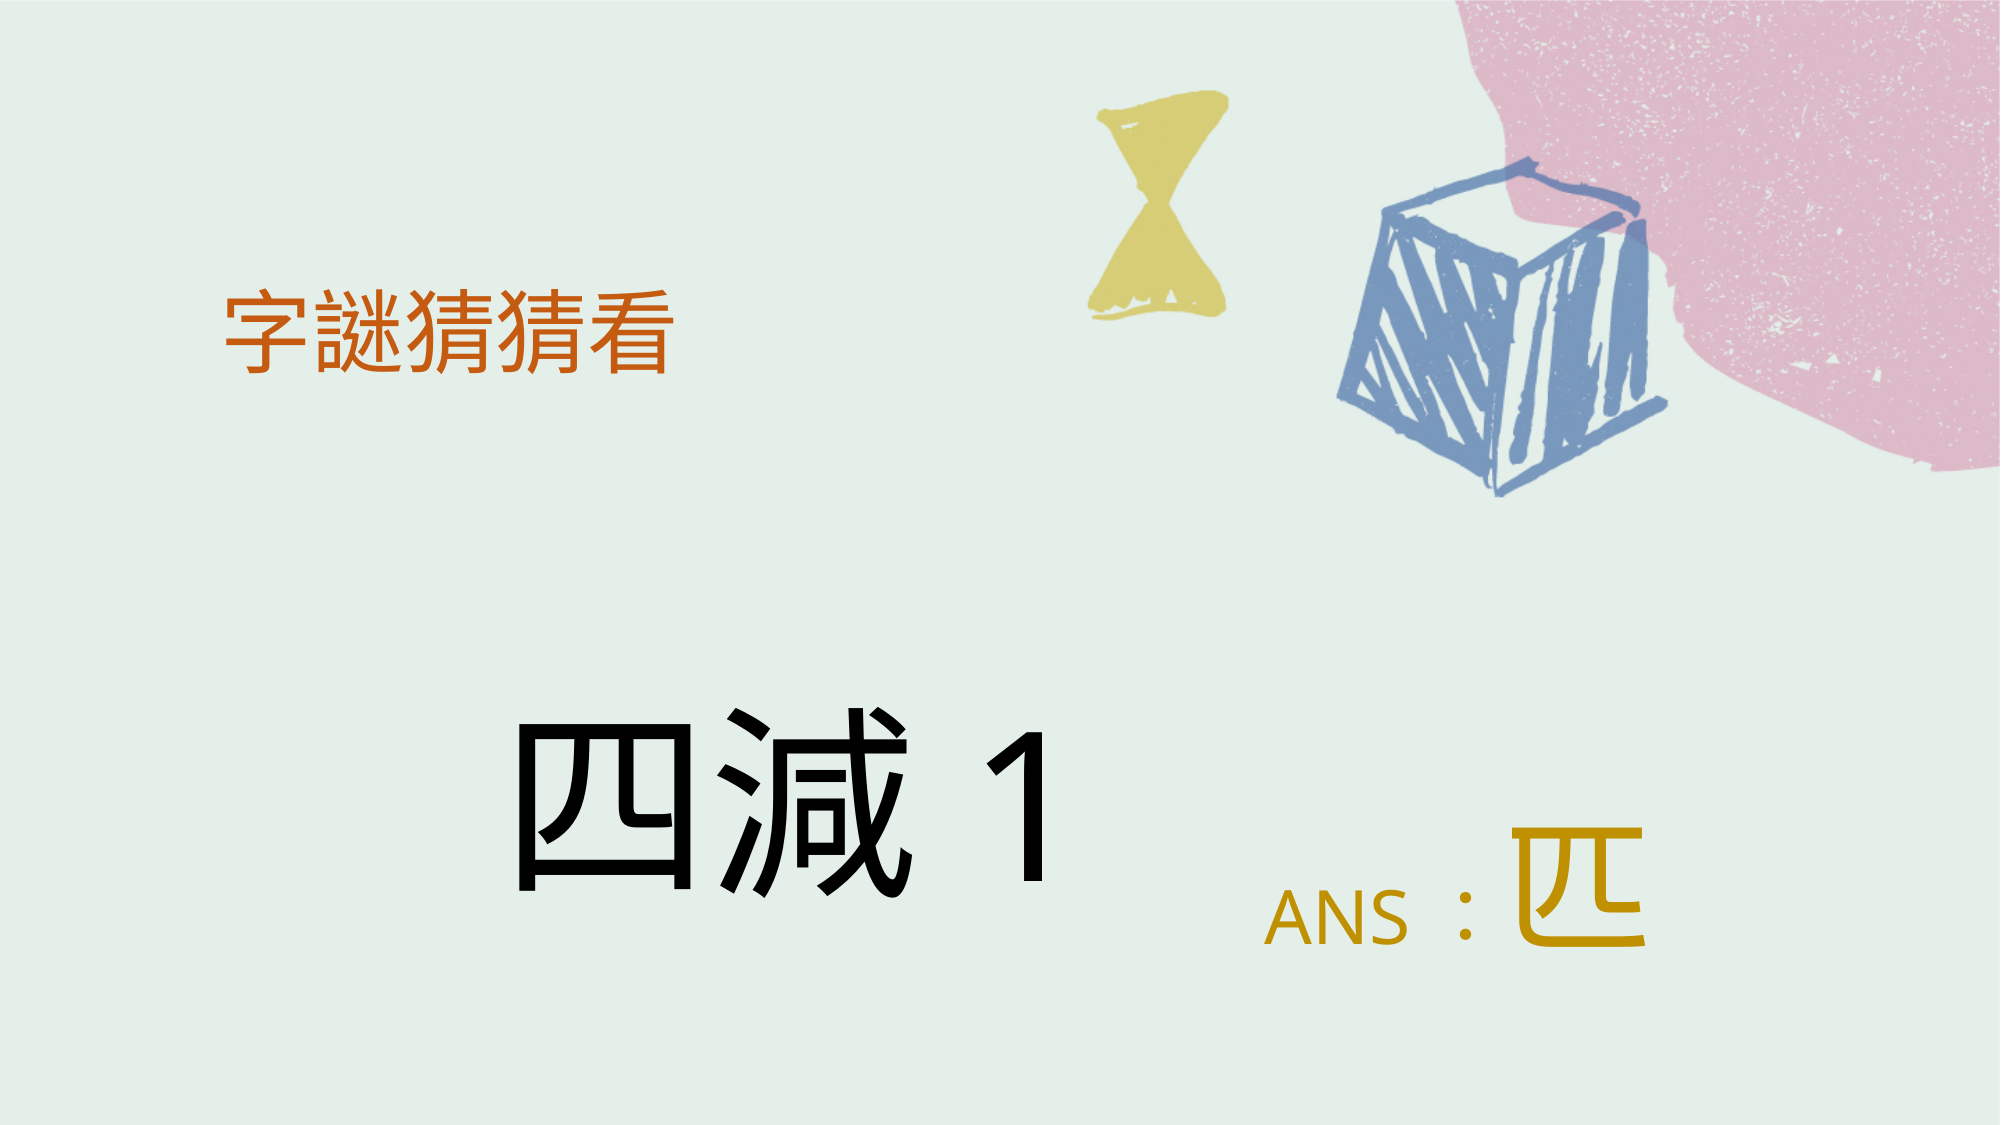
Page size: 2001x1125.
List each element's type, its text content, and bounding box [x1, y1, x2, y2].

text_box ANS：匹 [1249, 696, 1705, 946]
picture [0, 0, 2000, 1125]
text_box 四減1 [486, 365, 1424, 767]
text_box 字謎猜猜看 [205, 228, 772, 446]
